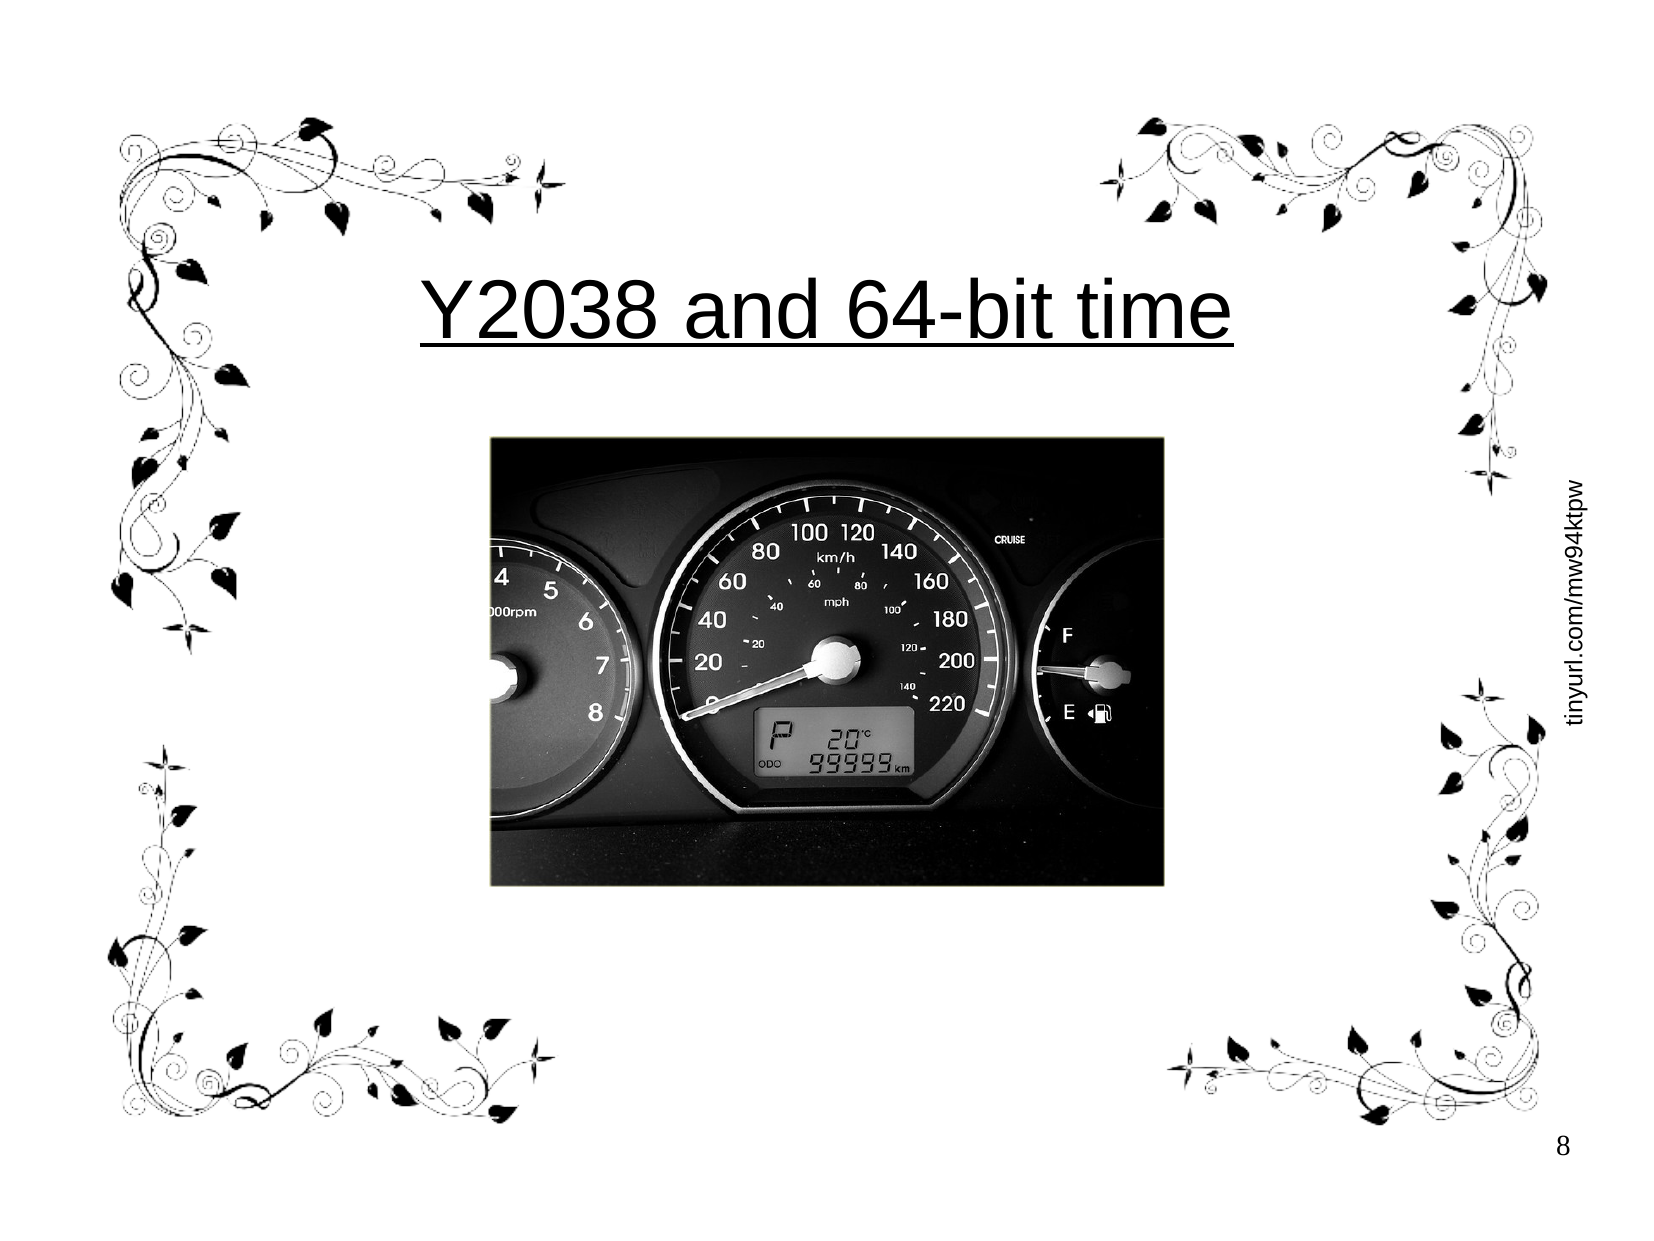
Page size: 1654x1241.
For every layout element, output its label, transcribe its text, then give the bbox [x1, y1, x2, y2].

subtitle Y2038 and 64-bit time [82, 93, 1571, 525]
picture [101, 436, 1553, 1131]
text_box tinyurl.com/mw94ktpw [1552, 465, 1596, 742]
